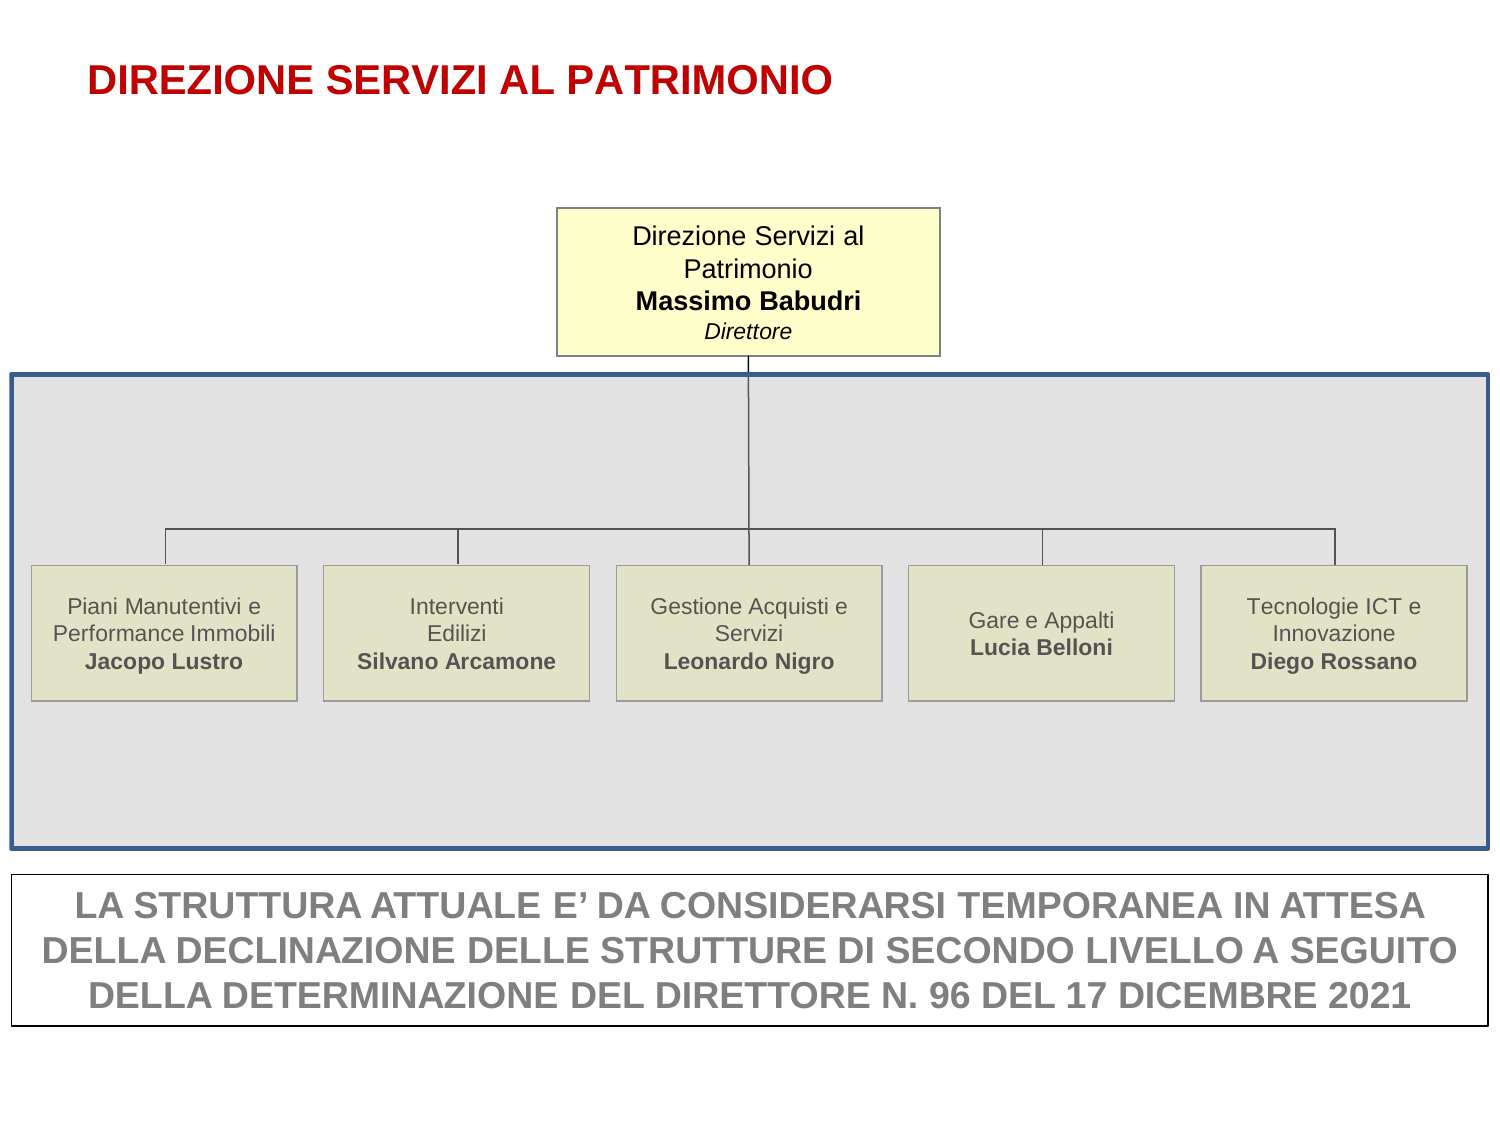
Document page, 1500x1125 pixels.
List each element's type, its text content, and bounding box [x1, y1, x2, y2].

picture [9, 206, 1491, 1040]
text_box DIREZIONE SERVIZI AL PATRIMONIO [72, 45, 1462, 128]
